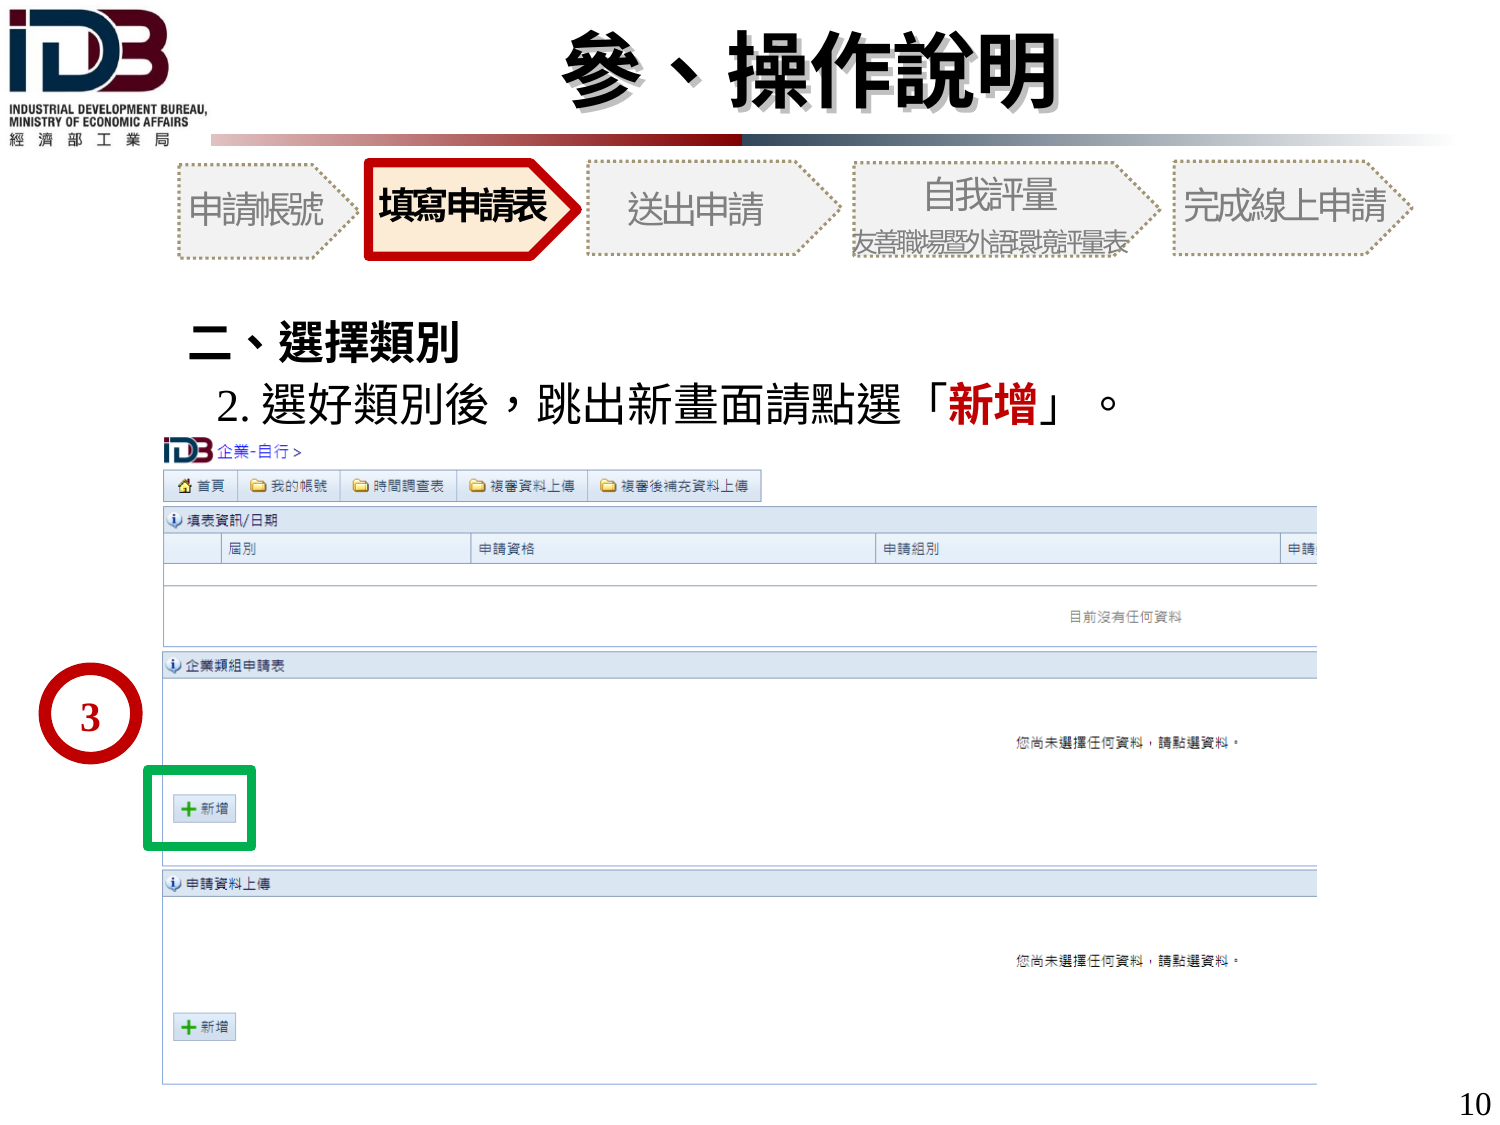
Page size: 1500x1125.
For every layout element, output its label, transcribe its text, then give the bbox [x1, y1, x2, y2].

text_box 3 [44, 668, 137, 759]
picture [159, 775, 247, 842]
text_box [368, 162, 541, 173]
text_box [1174, 161, 1378, 173]
text_box [179, 164, 324, 176]
text_box [588, 161, 805, 171]
text_box 參、操作說明 [136, 10, 1483, 153]
text_box 填寫申請表 [340, 173, 588, 256]
text_box [820, 186, 842, 230]
text_box 自我評量 友善職場暨外語環境評量表 [845, 171, 1135, 254]
text_box 送出申請 [572, 171, 820, 254]
text_box [854, 162, 1122, 171]
text_box 二、選擇類別 2.選好類別後，跳出新畫面請點選「新增」。 [172, 298, 1329, 596]
text_box 申請帳號 [133, 176, 381, 260]
text_box 自我評量 友善職場暨外語環境評量表 [933, 240, 974, 252]
picture [159, 432, 1317, 1106]
text_box 完成線上申請 [1135, 173, 1437, 256]
